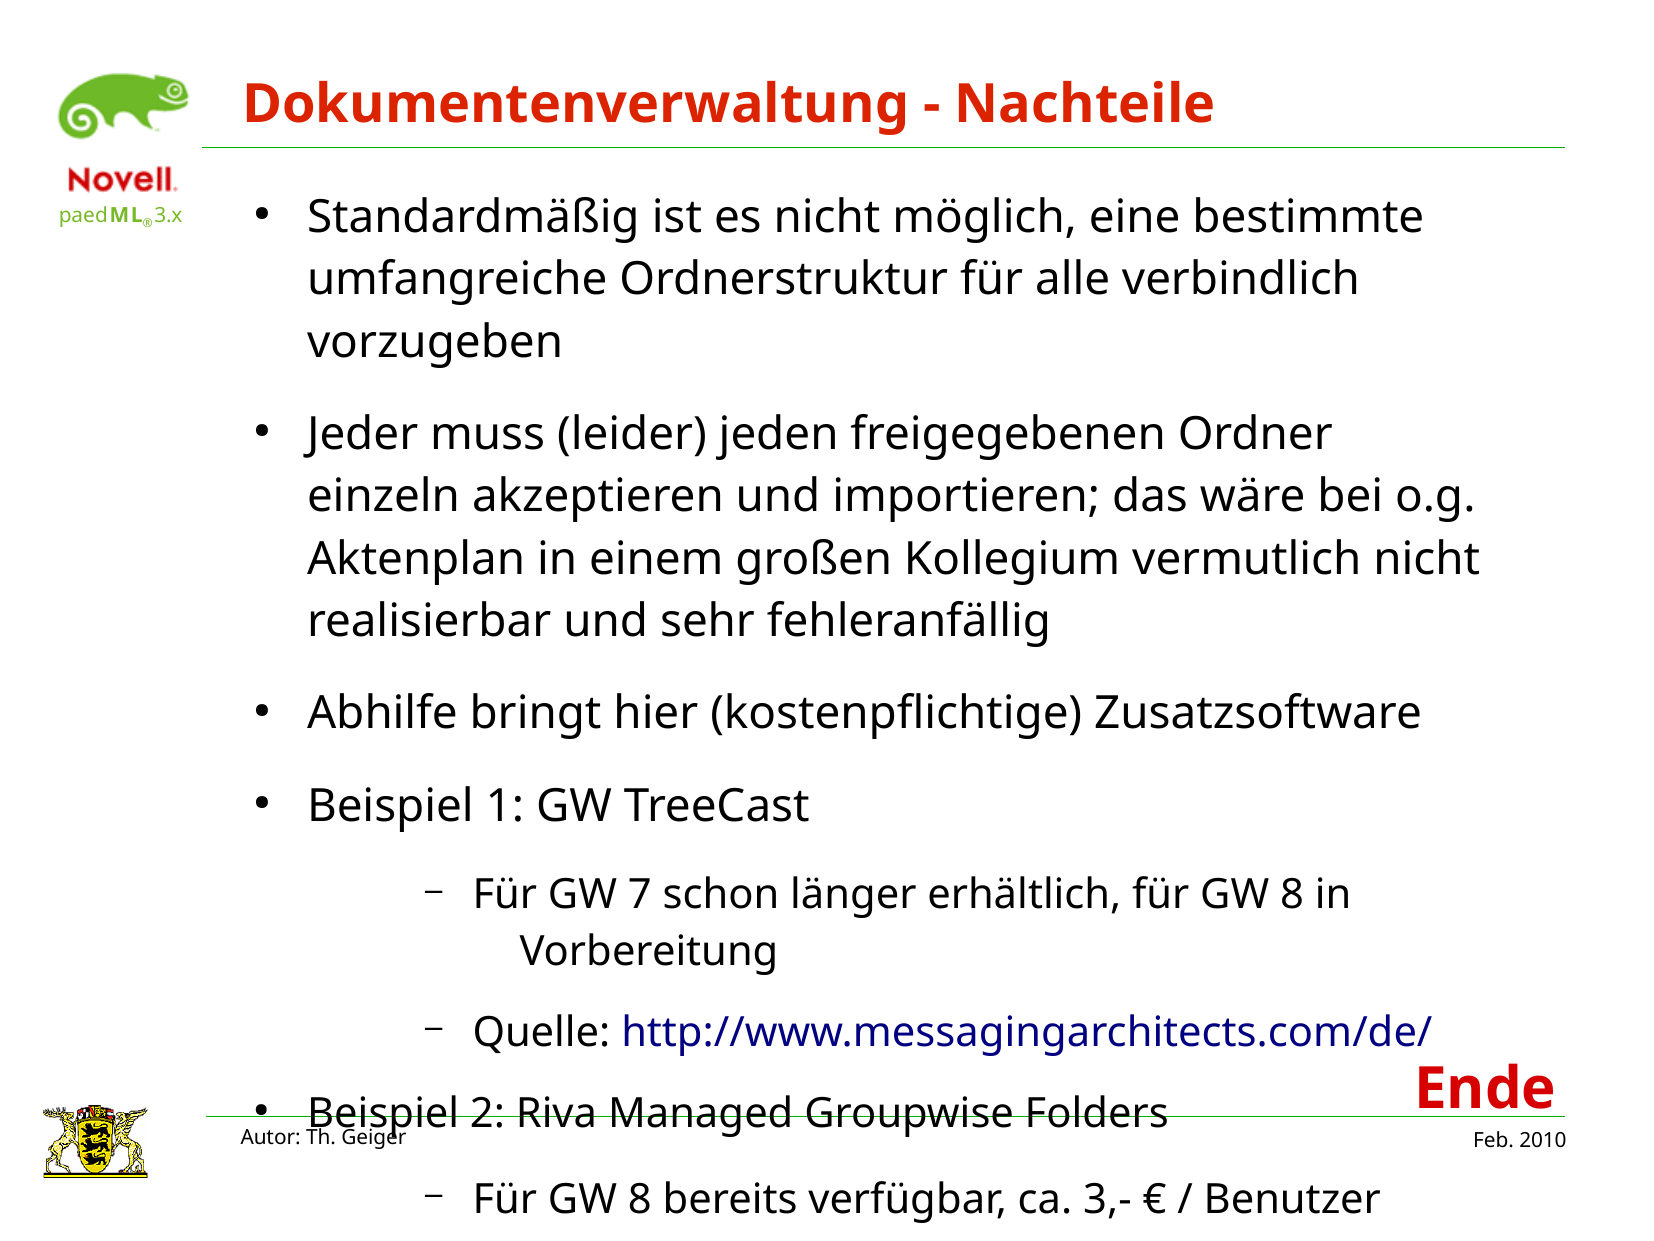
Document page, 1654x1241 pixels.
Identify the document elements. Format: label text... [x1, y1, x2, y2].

list Standardmäßig ist es nicht möglich, eine bestimmte umfangreiche Ordnerstruktur für alle verbindlich vorzugeben Jeder muss (leider) jeden freigegebenen Ordner einzeln akzeptieren und importieren; das wäre bei o.g. Aktenplan in einem großen Kollegium vermutlich nicht realisierbar und sehr fehleranfällig Abhilfe bringt hier (kostenpflichtige) Zusatzsoftware Beispiel 1: GW TreeCast Für GW 7 schon länger erhältlich, für GW 8 in Vorbereitung Quelle: http://www.messagingarchitects.com/de/ Beispiel 2: Riva Managed Groupwise Folders Für GW 8 bereits verfügbar, ca. 3,- € / Benutzer Quelle: http://www.omni-ts.com [236, 183, 1565, 1096]
title Dokumentenverwaltung - Nachteile [242, 67, 1577, 136]
picture [41, 1104, 148, 1180]
picture [44, 56, 202, 214]
text_box Ende [1399, 1039, 1625, 1125]
